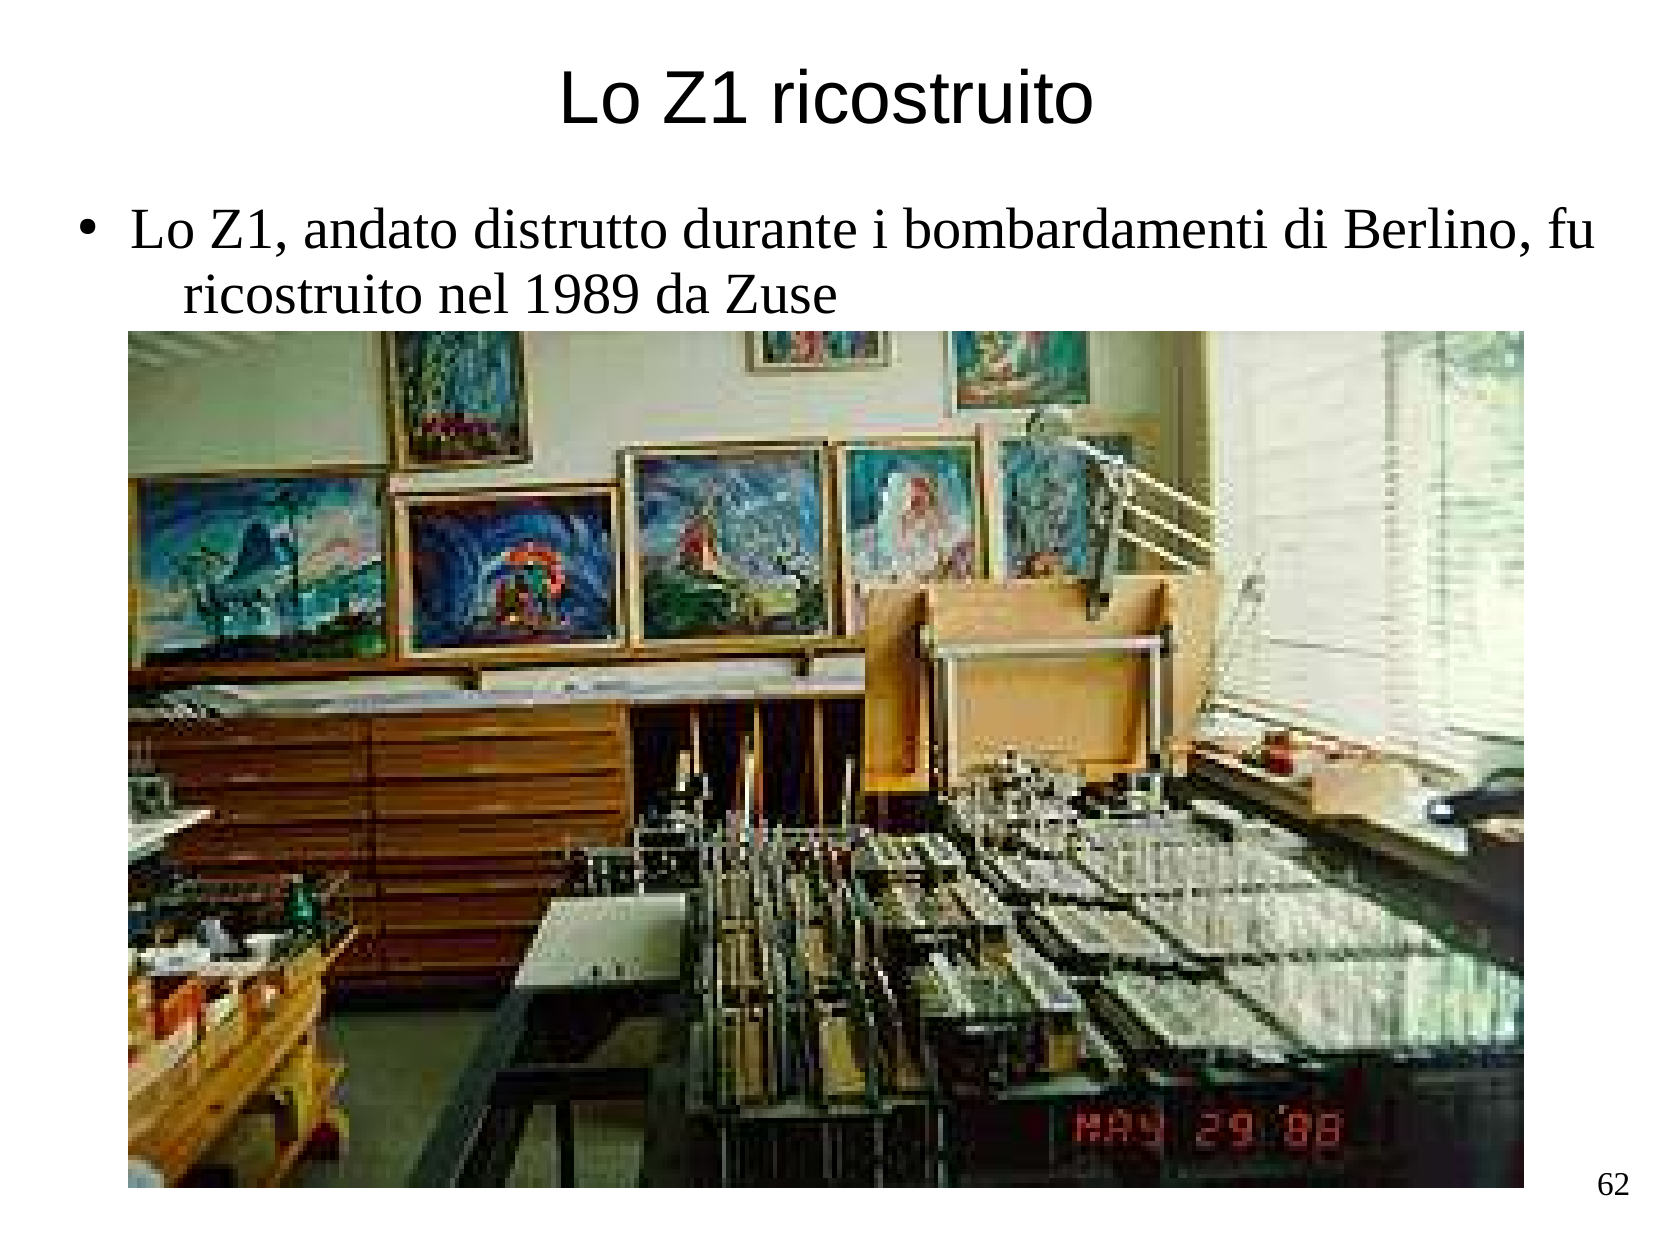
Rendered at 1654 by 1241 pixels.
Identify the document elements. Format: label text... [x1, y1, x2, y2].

picture [128, 331, 1524, 1188]
list Lo Z1, andato distrutto durante i bombardamenti di Berlino, fu ricostruito nel 1989 da Zuse [42, 196, 1612, 1187]
title Lo Z1 ricostruito [37, 30, 1617, 166]
